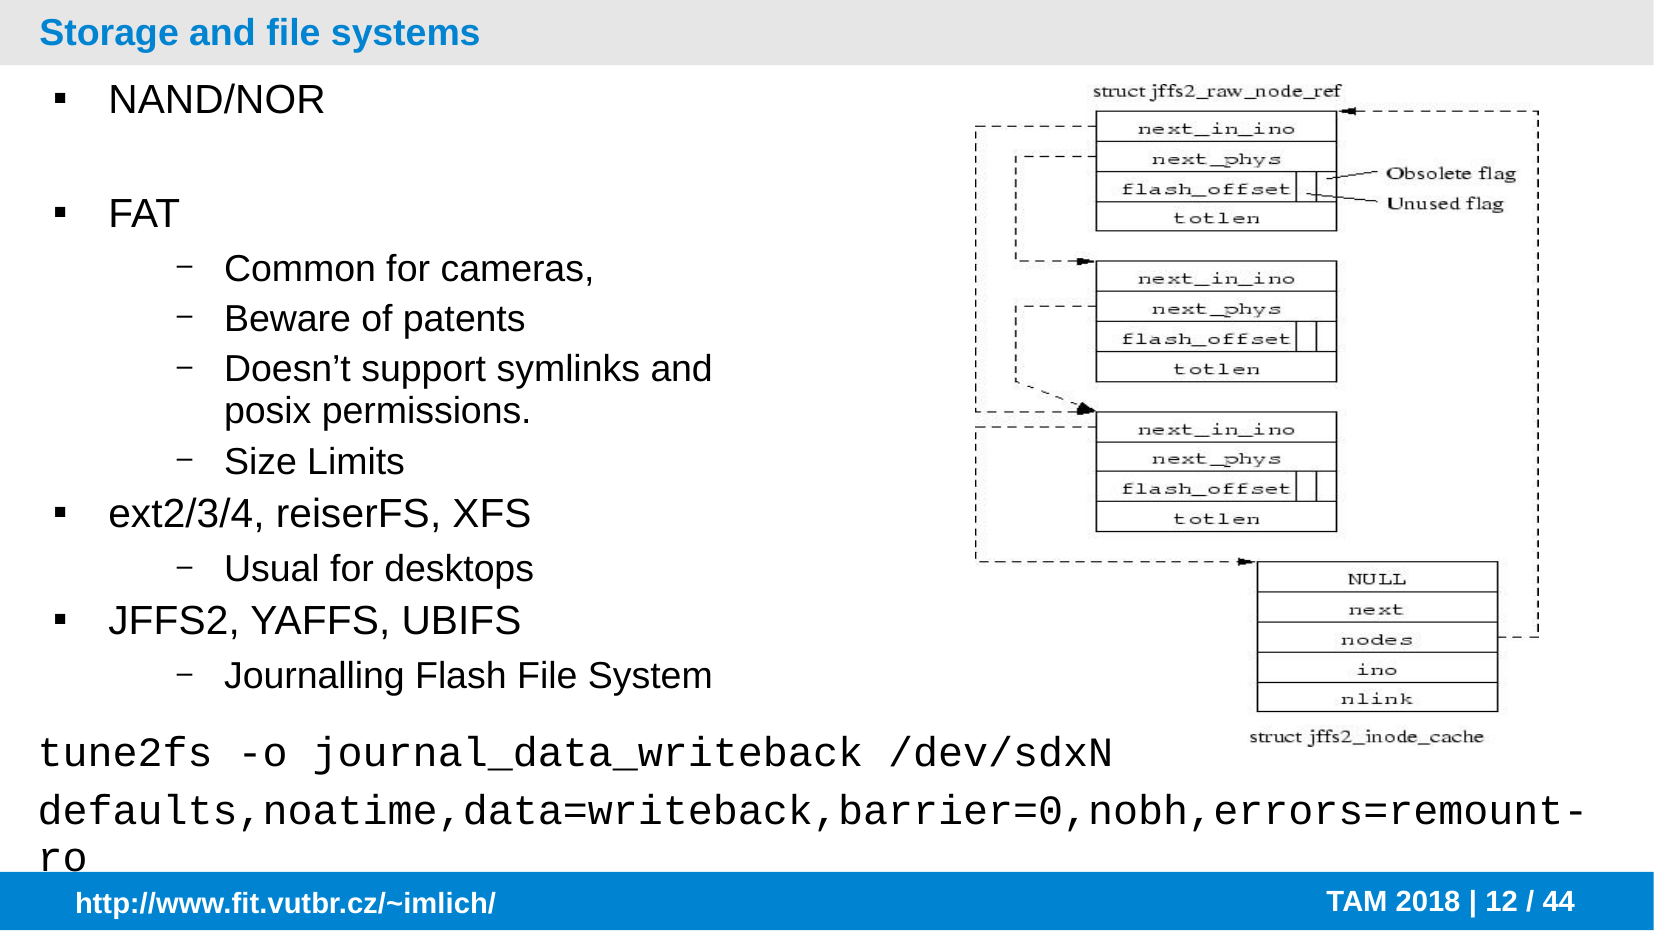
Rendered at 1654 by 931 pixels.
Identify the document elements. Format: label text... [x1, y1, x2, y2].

list tune2fs -o journal_data_writeback /dev/sdxN defaults,noatime,data=writeback,barrier=0,nobh,errors=remount-ro [37, 731, 1613, 885]
picture [975, 84, 1539, 731]
title Storage and file systems [39, 4, 1615, 61]
list NAND/NOR FAT Common for cameras, Beware of patents Doesn’t support symlinks and posix permissions. Size Limits ext2/3/4, reiserFS, XFS Usual for desktops JFFS2, YAFFS, UBIFS Journalling Flash File System [37, 76, 807, 731]
